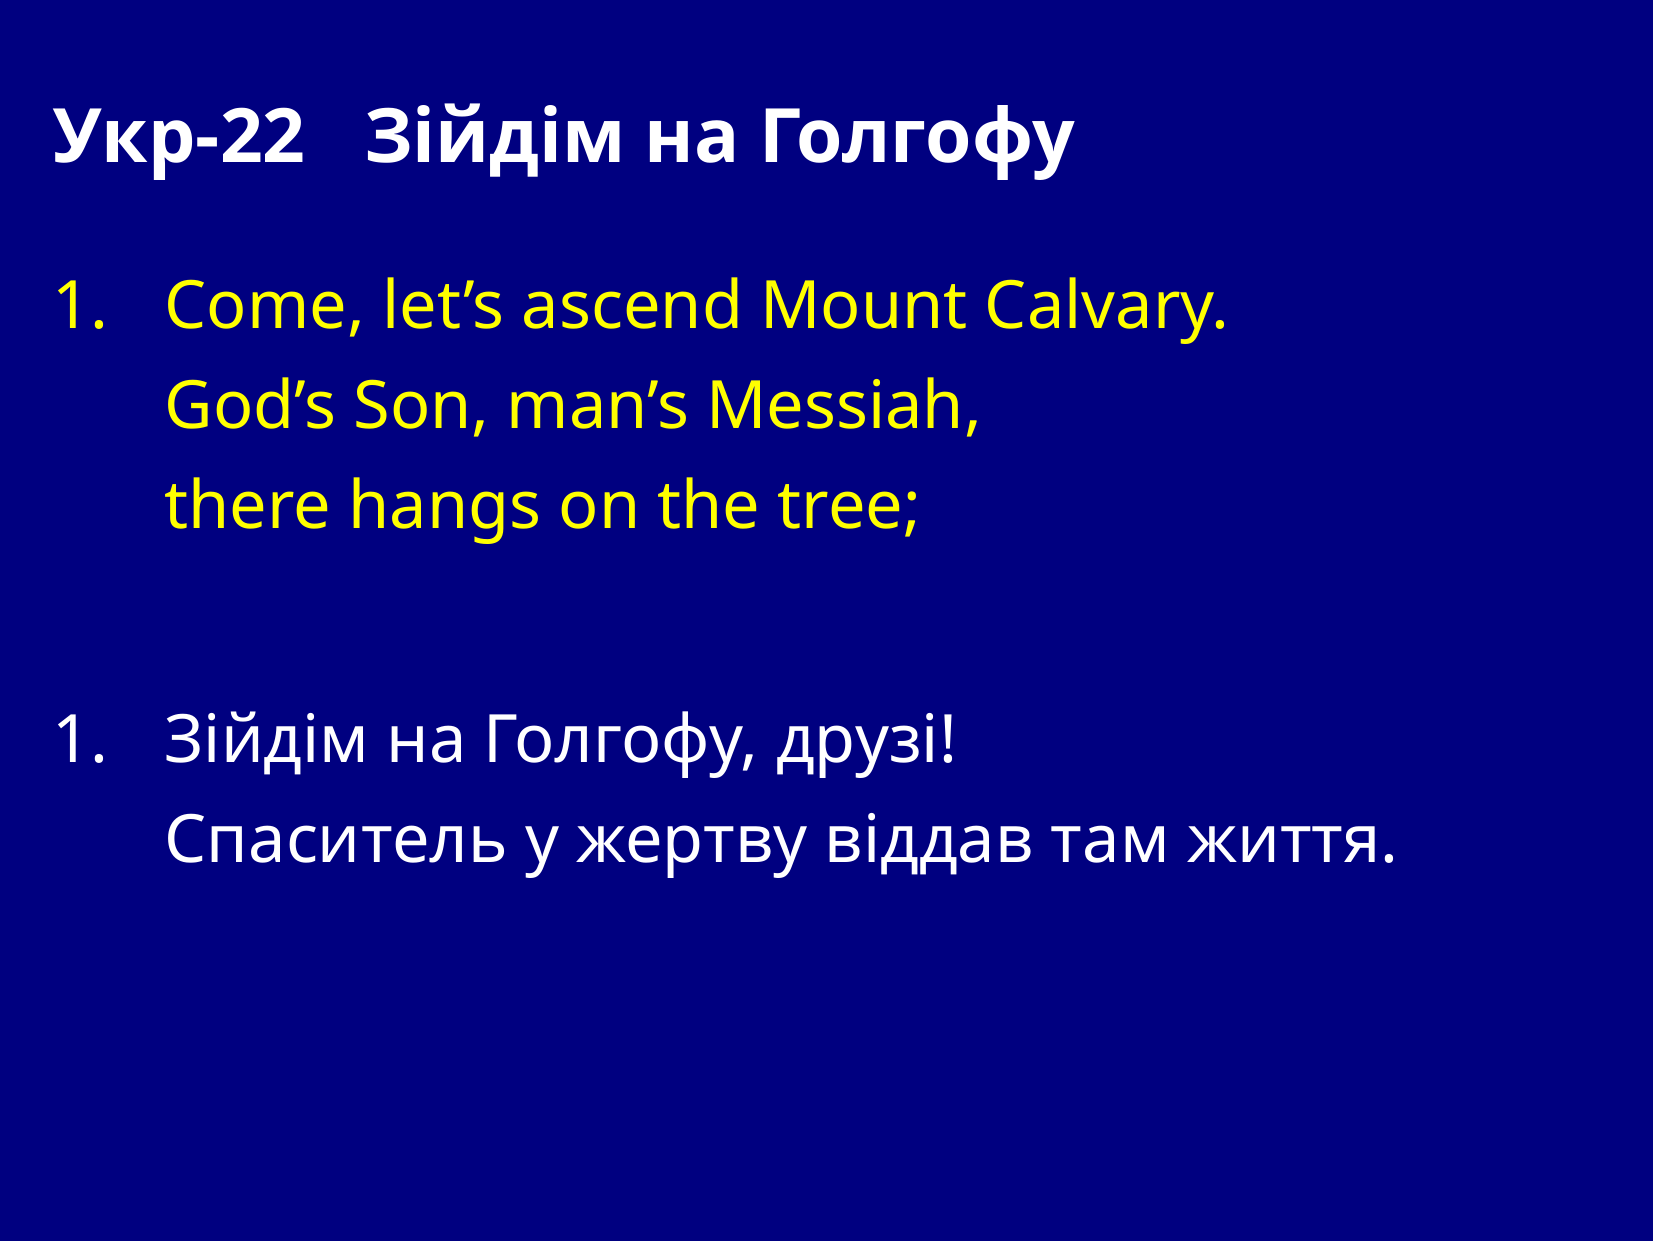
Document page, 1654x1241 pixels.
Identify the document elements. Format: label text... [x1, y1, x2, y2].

text_box 1. Зійдім на Голгофу, друзі! Спаситель у жертву віддав там життя. [37, 675, 1651, 1163]
text_box Укр-22 Зійдім на Голгофу [37, 75, 1576, 188]
text_box 1. Come, let’s ascend Mount Calvary. God’s Son, man’s Messiah, there hangs on the tree; [37, 188, 1576, 638]
